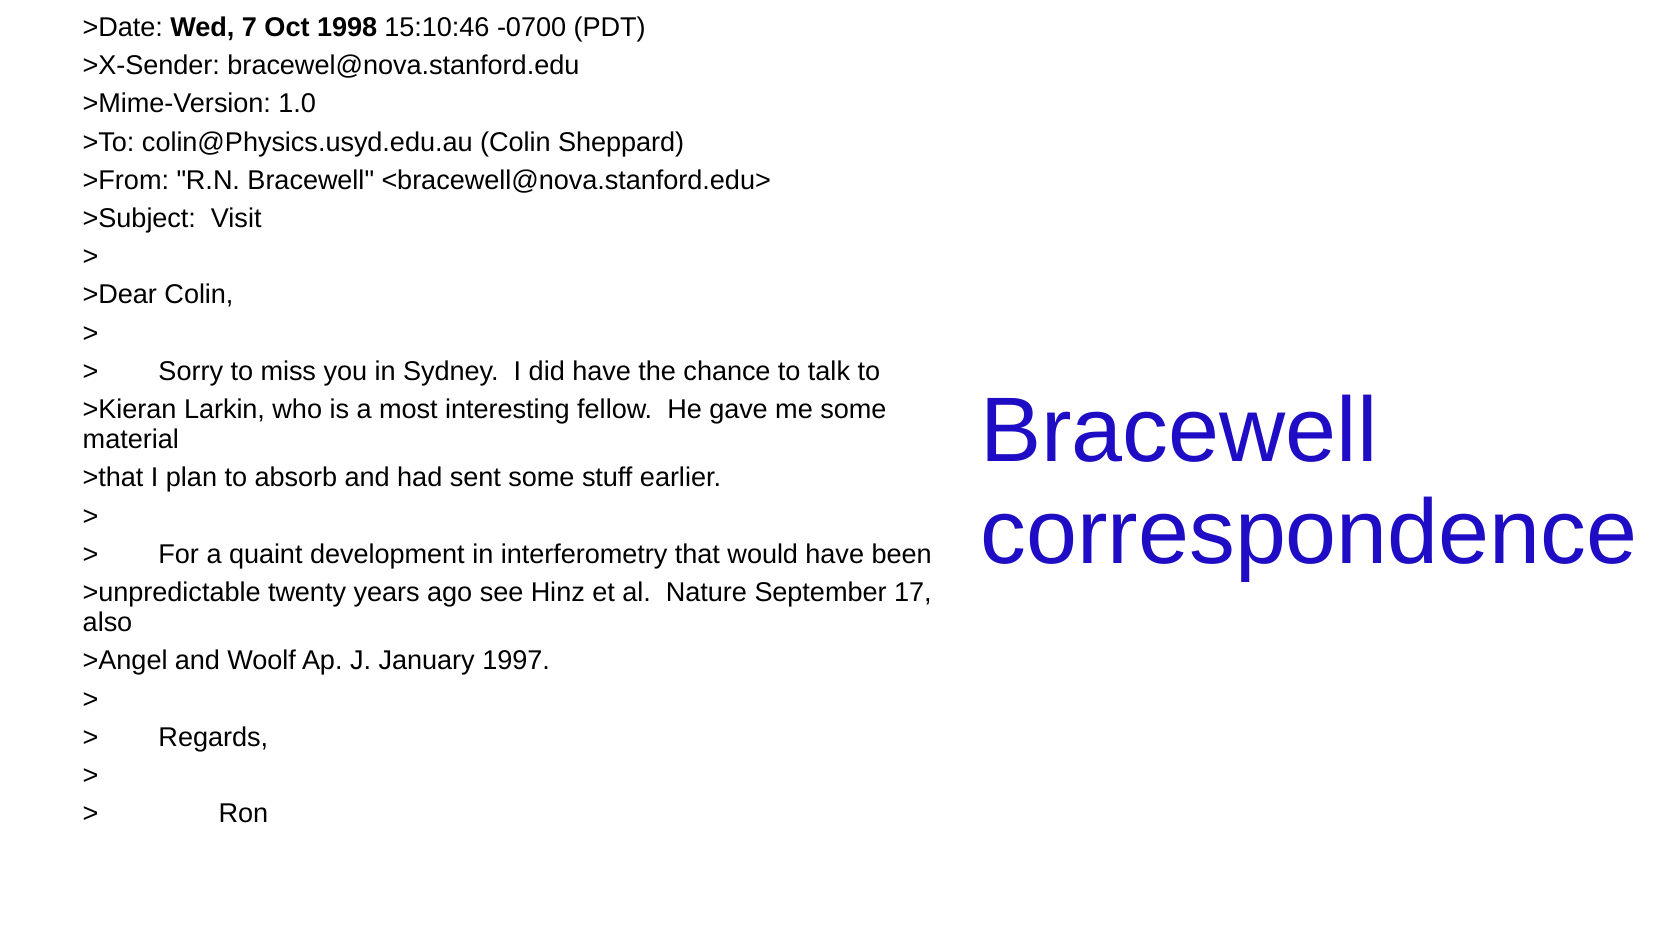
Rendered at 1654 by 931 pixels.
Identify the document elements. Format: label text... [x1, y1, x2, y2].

list >Date: Wed, 7 Oct 1998 15:10:46 -0700 (PDT) >X-Sender: bracewel@nova.stanford.edu >Mime-Version: 1.0 >To: colin@Physics.usyd.edu.au (Colin Sheppard) >From: "R.N. Bracewell" <bracewell@nova.stanford.edu> >Subject: Visit > >Dear Colin, > > Sorry to miss you in Sydney. I did have the chance to talk to >Kieran Larkin, who is a most interesting fellow. He gave me some material >that I plan to absorb and had sent some stuff earlier. > > For a quaint development in interferometry that would have been >unpredictable twenty years ago see Hinz et al. Nature September 17, also >Angel and Woolf Ap. J. January 1997. > > Regards, > > Ron [82, 11, 969, 851]
title Bracewell correspondence [980, 377, 1654, 584]
